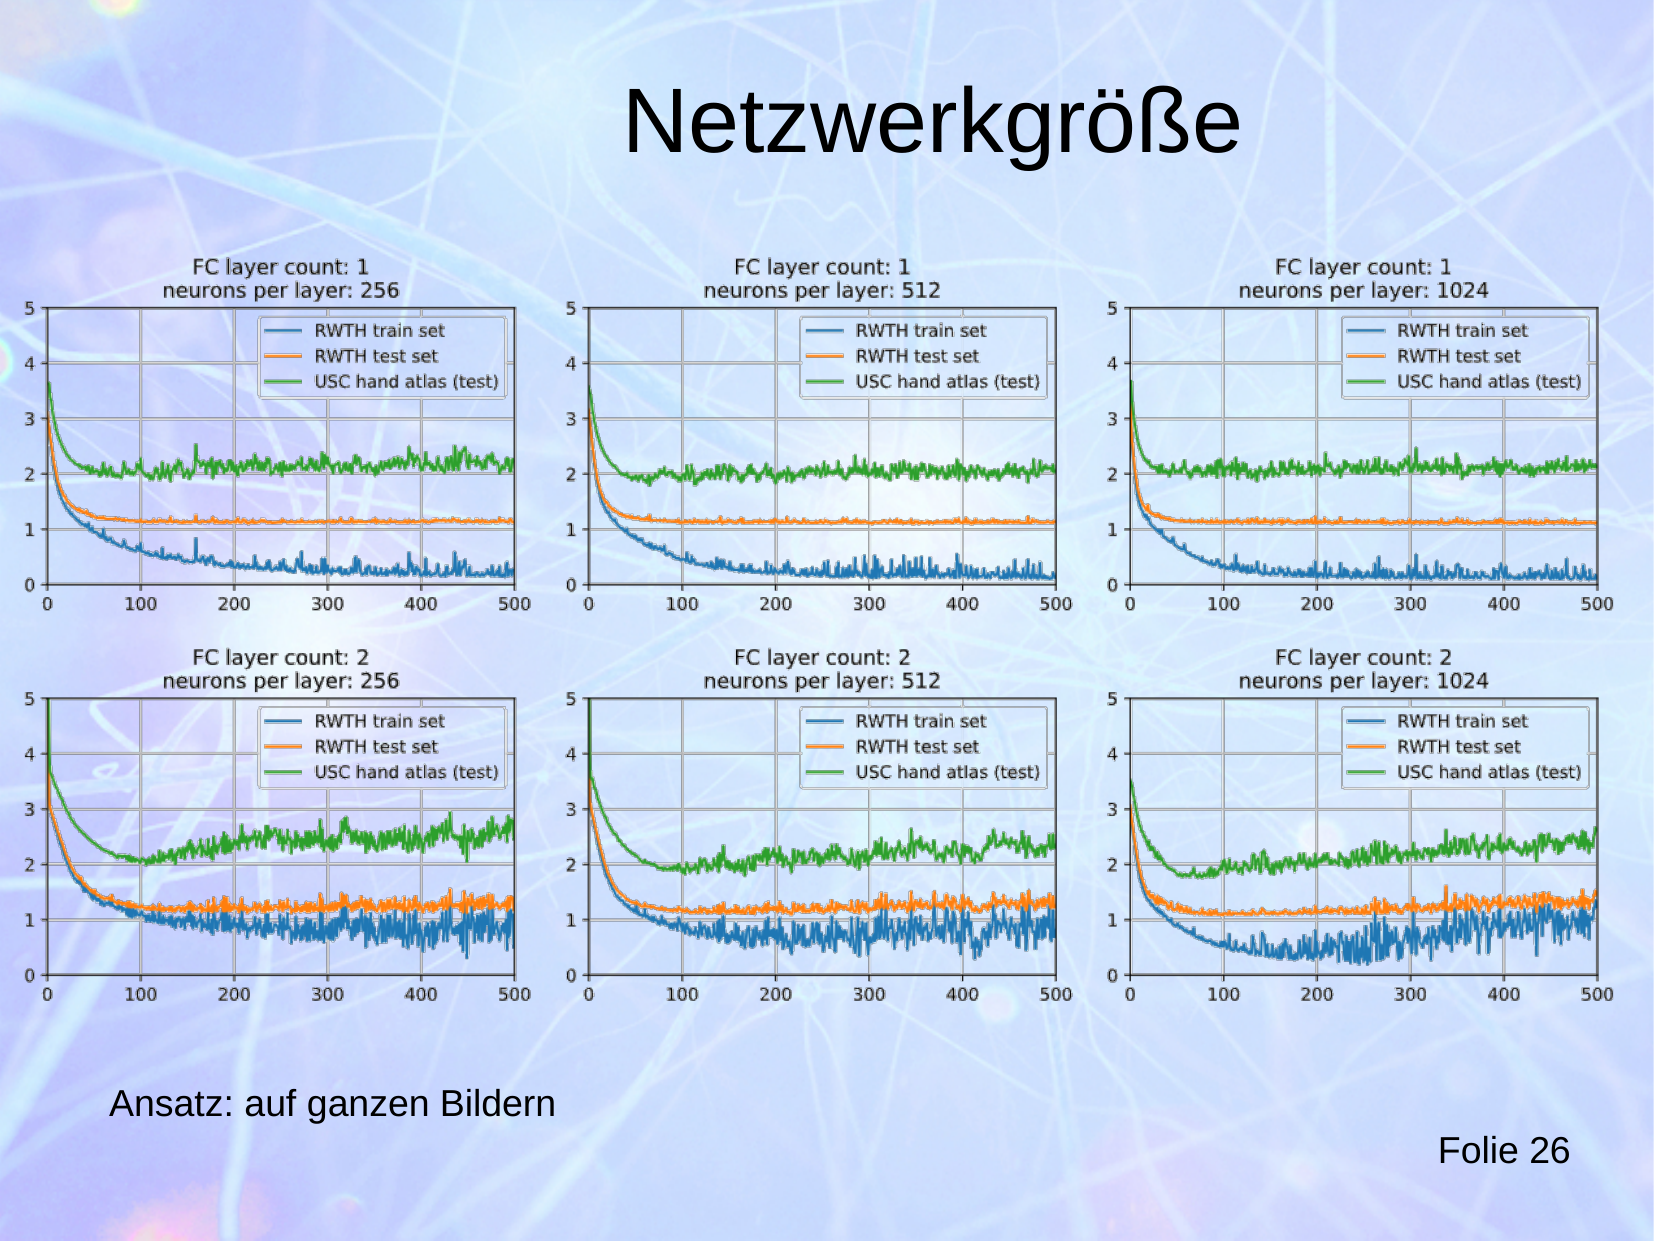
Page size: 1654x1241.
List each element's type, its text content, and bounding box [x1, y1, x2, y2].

text_box Ansatz: auf ganzen Bildern [94, 1074, 603, 1174]
title Netzwerkgröße [271, 17, 1595, 225]
picture [0, 0, 1654, 1241]
